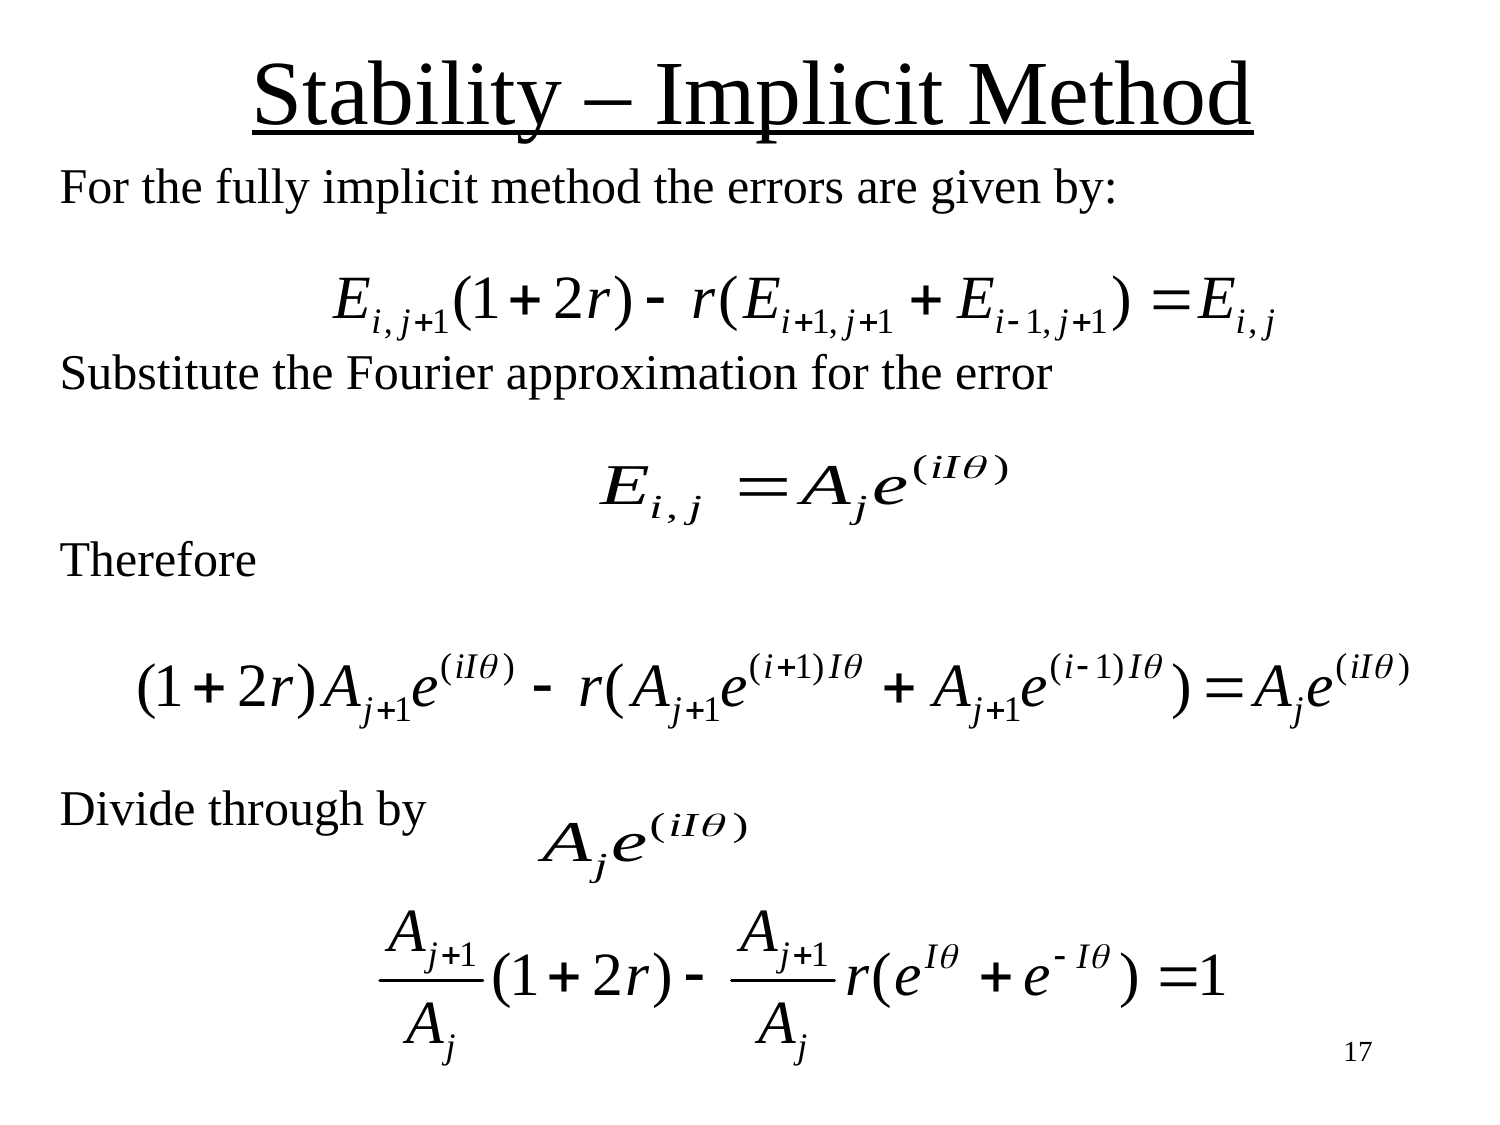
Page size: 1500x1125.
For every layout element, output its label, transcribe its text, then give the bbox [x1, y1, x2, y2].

chart [128, 639, 1424, 742]
text_box <number> [1074, 1025, 1388, 1101]
list For the fully implicit method the errors are given by: Substitute the Fourier approximation for the error Therefore Divide through by [44, 155, 1500, 911]
chart [369, 799, 1244, 1078]
title Stability – Implicit Method [115, 0, 1391, 155]
chart [585, 441, 1047, 538]
